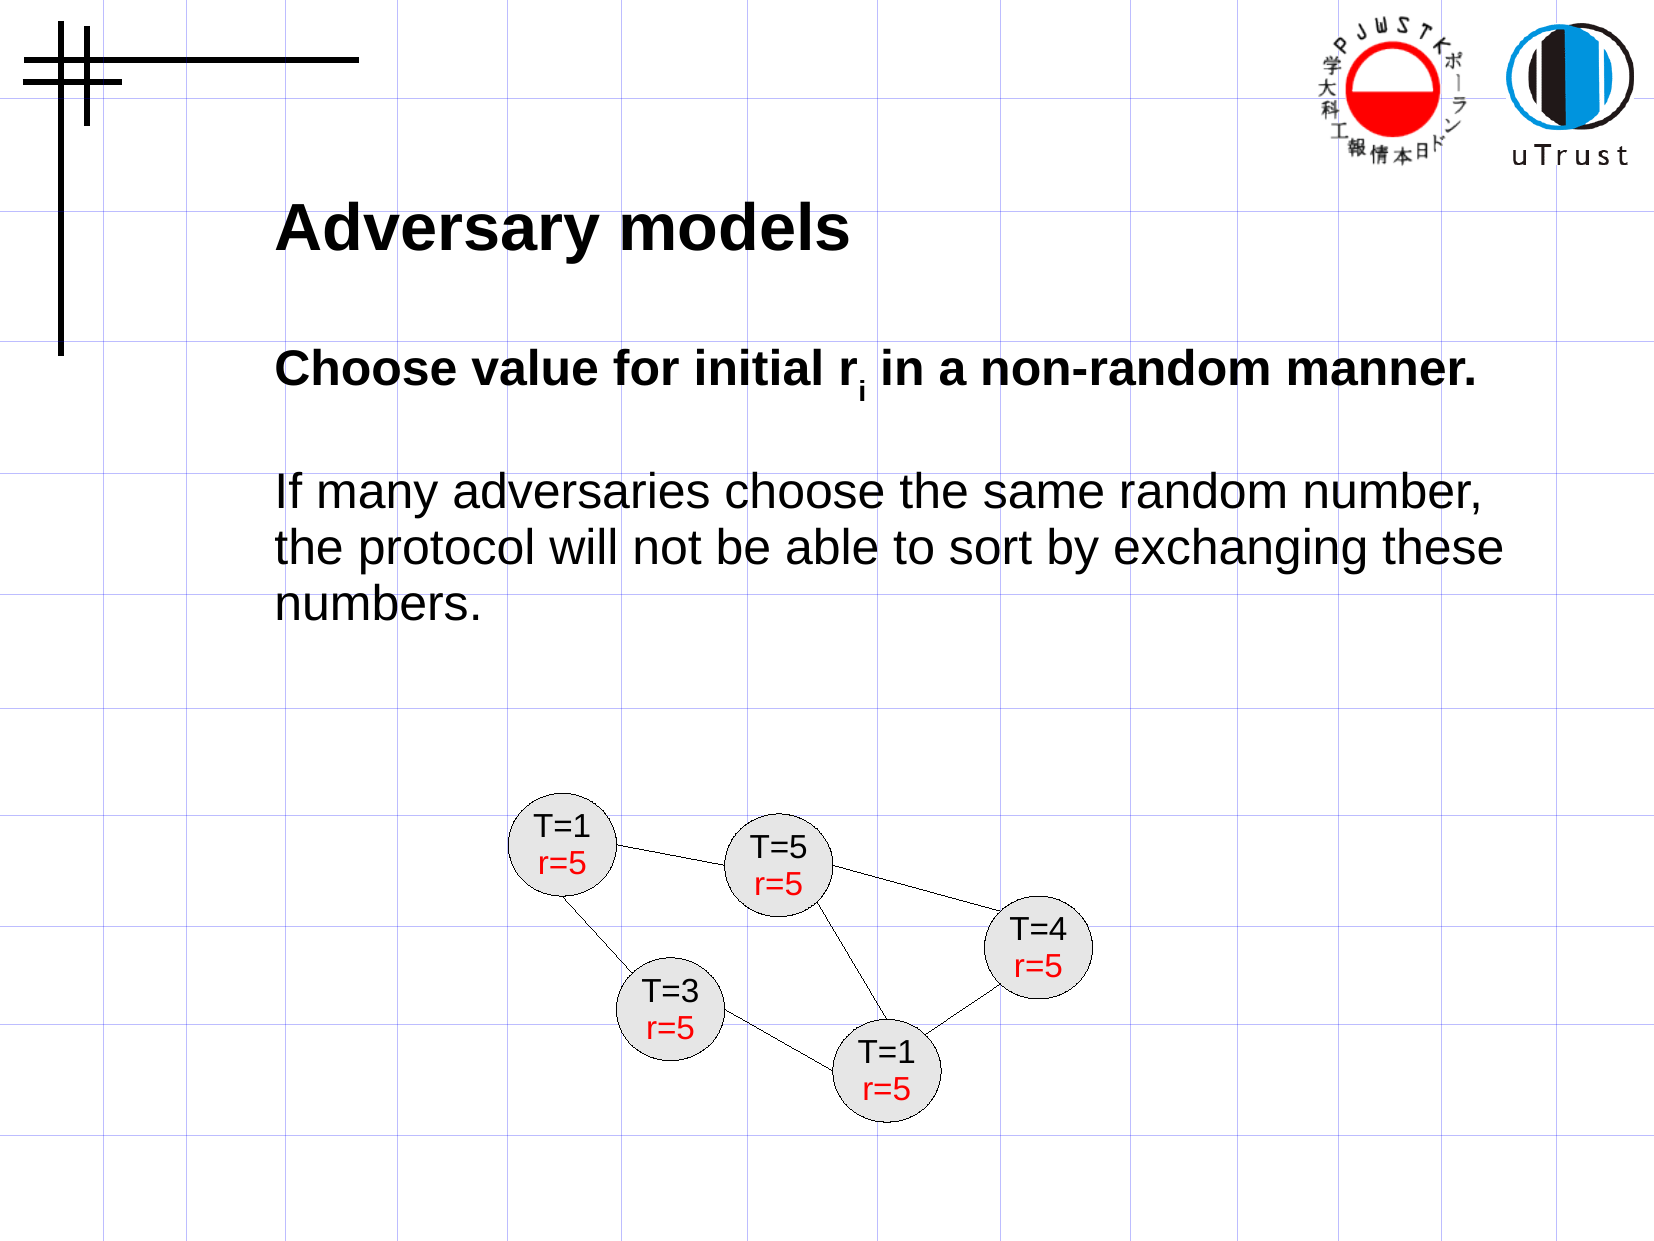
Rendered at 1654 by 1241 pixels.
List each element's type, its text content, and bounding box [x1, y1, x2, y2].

text_box T=4 r=5 [984, 896, 1093, 999]
picture [1304, 0, 1479, 178]
text_box Adversary models Choose value for initial ri in a non-random manner. If many adversaries choose the same random number, the protocol will not be able to sort by exchanging these numbers. [259, 183, 1536, 766]
text_box T=5 r=5 [724, 813, 833, 917]
text_box T=1 r=5 [508, 793, 617, 897]
picture [1512, 30, 1565, 125]
text_box T=1 r=5 [832, 1019, 942, 1123]
text_box T=3 r=5 [616, 957, 725, 1061]
picture [1506, 23, 1634, 165]
